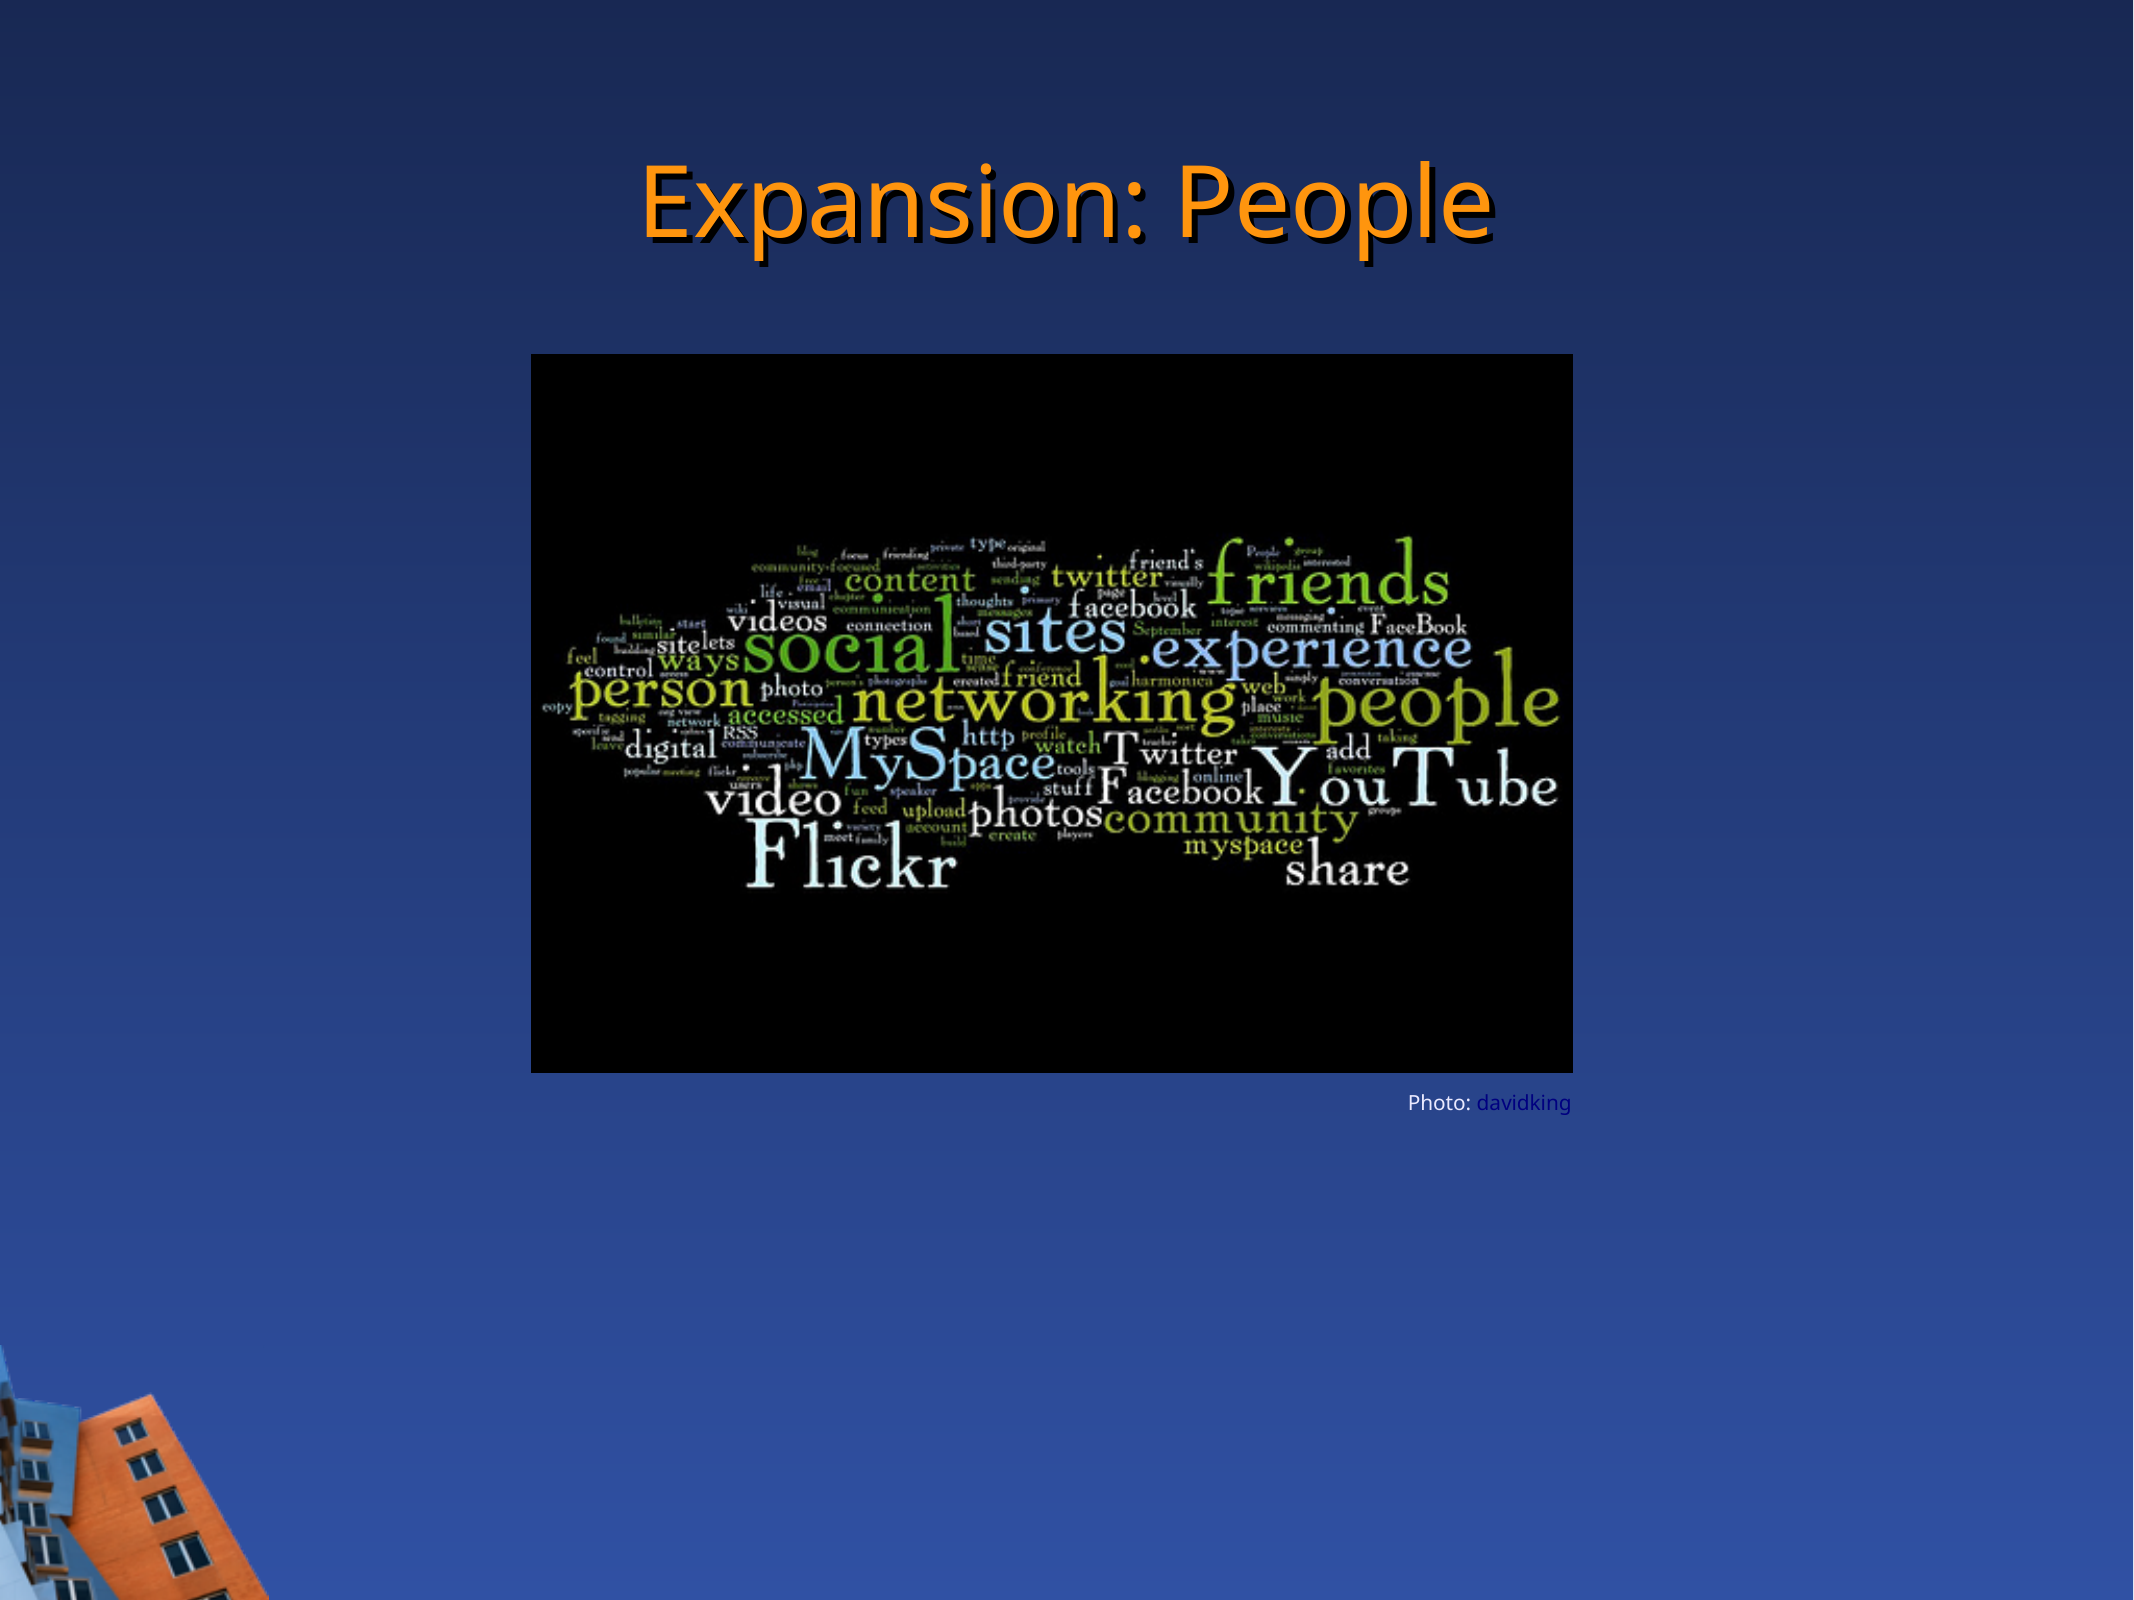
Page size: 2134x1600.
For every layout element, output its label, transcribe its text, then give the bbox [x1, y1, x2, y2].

text_box Photo: davidking [1328, 1082, 1651, 1123]
picture [531, 354, 1573, 1073]
title Expansion: People [106, 63, 2027, 331]
picture [0, 1345, 269, 1600]
